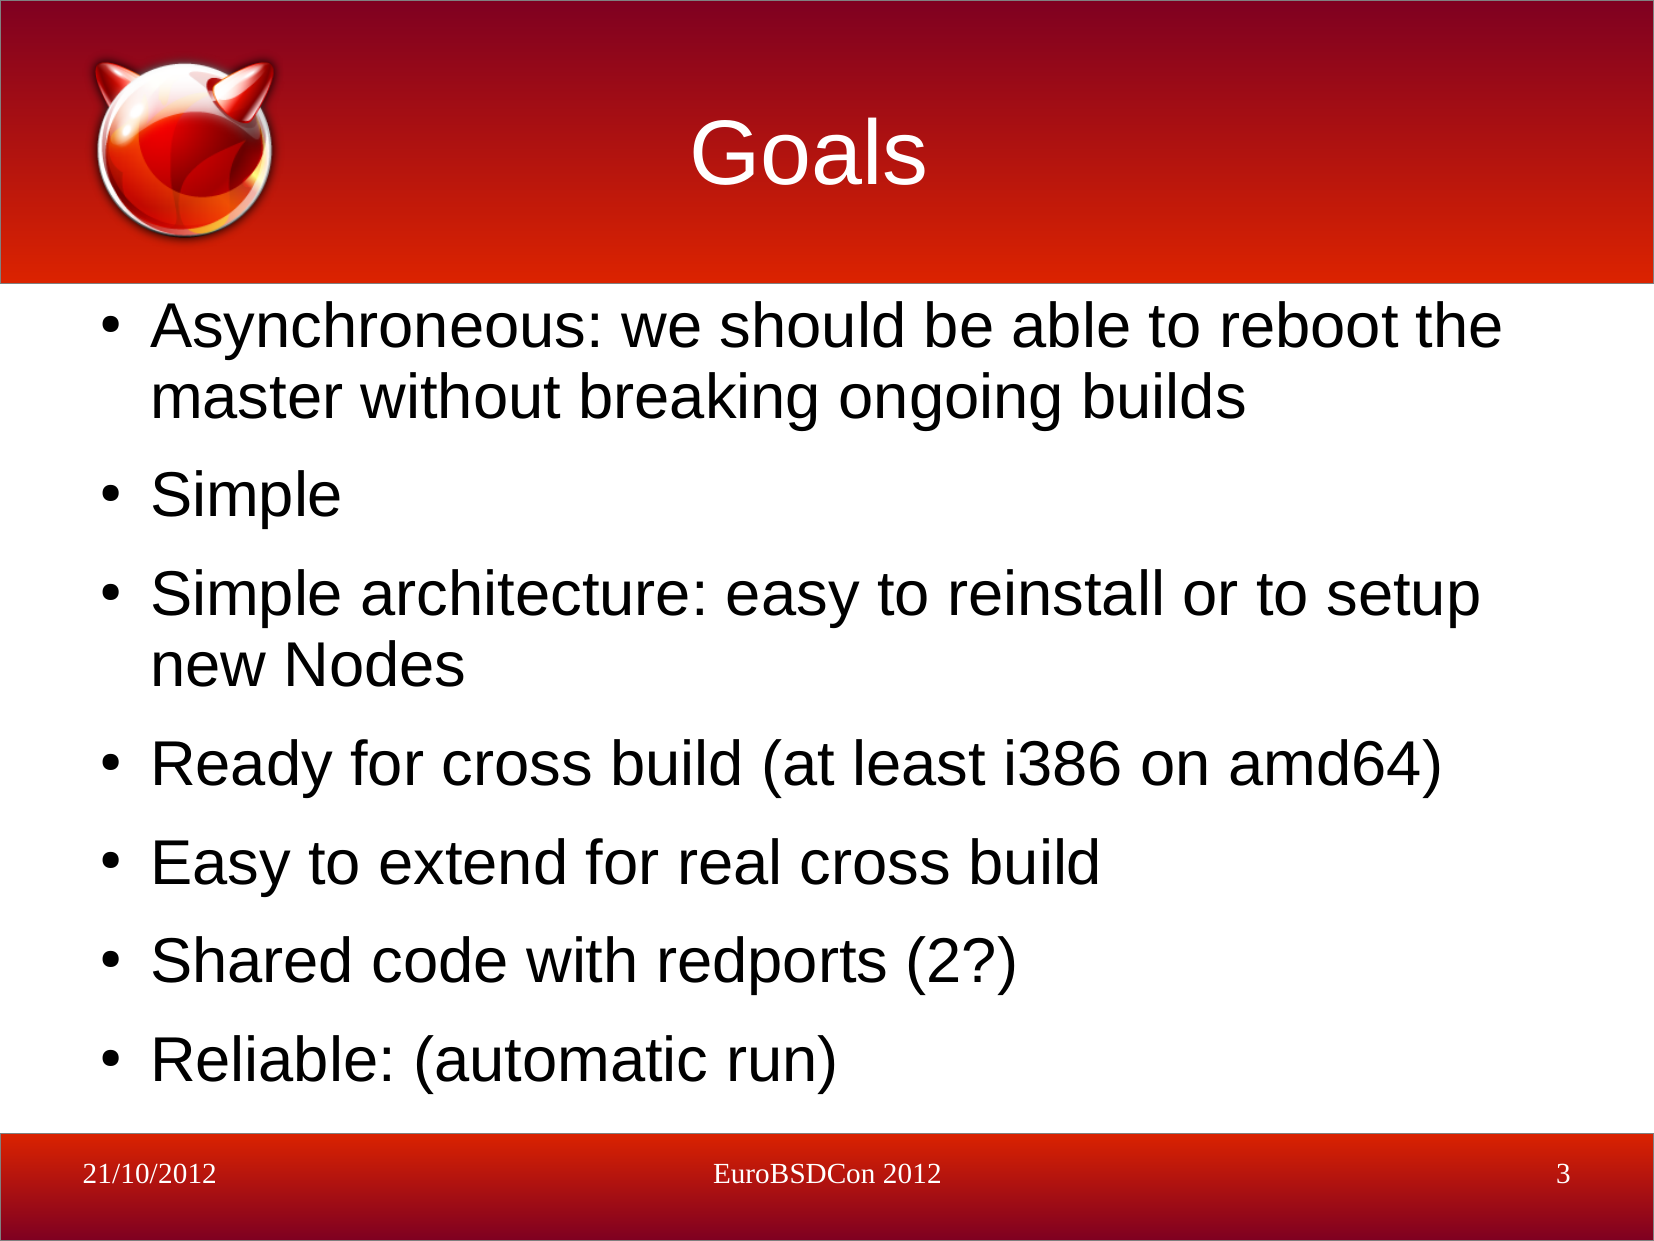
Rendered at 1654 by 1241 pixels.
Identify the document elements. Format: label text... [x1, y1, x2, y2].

list Asynchroneous: we should be able to reboot the master without breaking ongoing builds Simple Simple architecture: easy to reinstall or to setup new Nodes Ready for cross build (at least i386 on amd64) Easy to extend for real cross build Shared code with redports (2?) Reliable: (automatic run) [82, 290, 1538, 1099]
title Goals [82, 49, 1536, 257]
